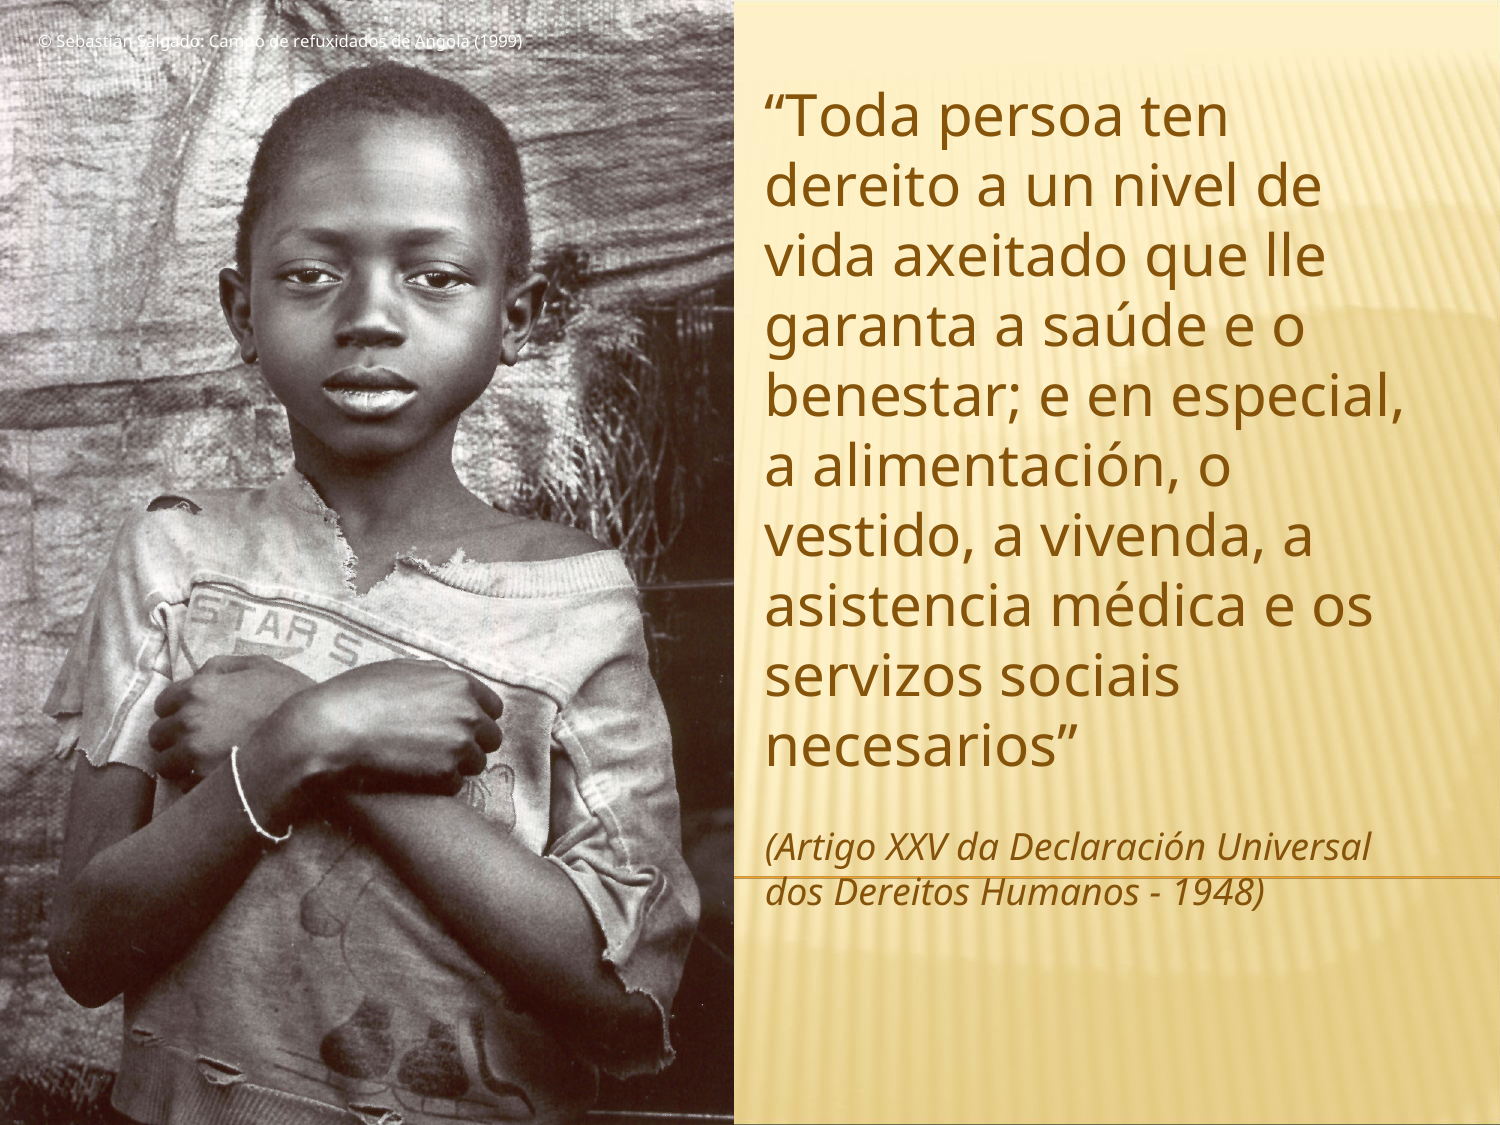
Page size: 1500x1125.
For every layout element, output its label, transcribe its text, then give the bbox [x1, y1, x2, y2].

text_box “Toda persoa ten dereito a un nivel de vida axeitado que lle garanta a saúde e o benestar; e en especial, a alimentación, o vestido, a vivenda, a asistencia médica e os servizos sociais necesarios” (Artigo XXV da Declaración Universal dos Dereitos Humanos - 1948) [750, 70, 1454, 921]
picture [0, 0, 1500, 1125]
text_box © Sebastián Salgado: Campo de refuxidados de Angola (1999) [23, 23, 586, 59]
